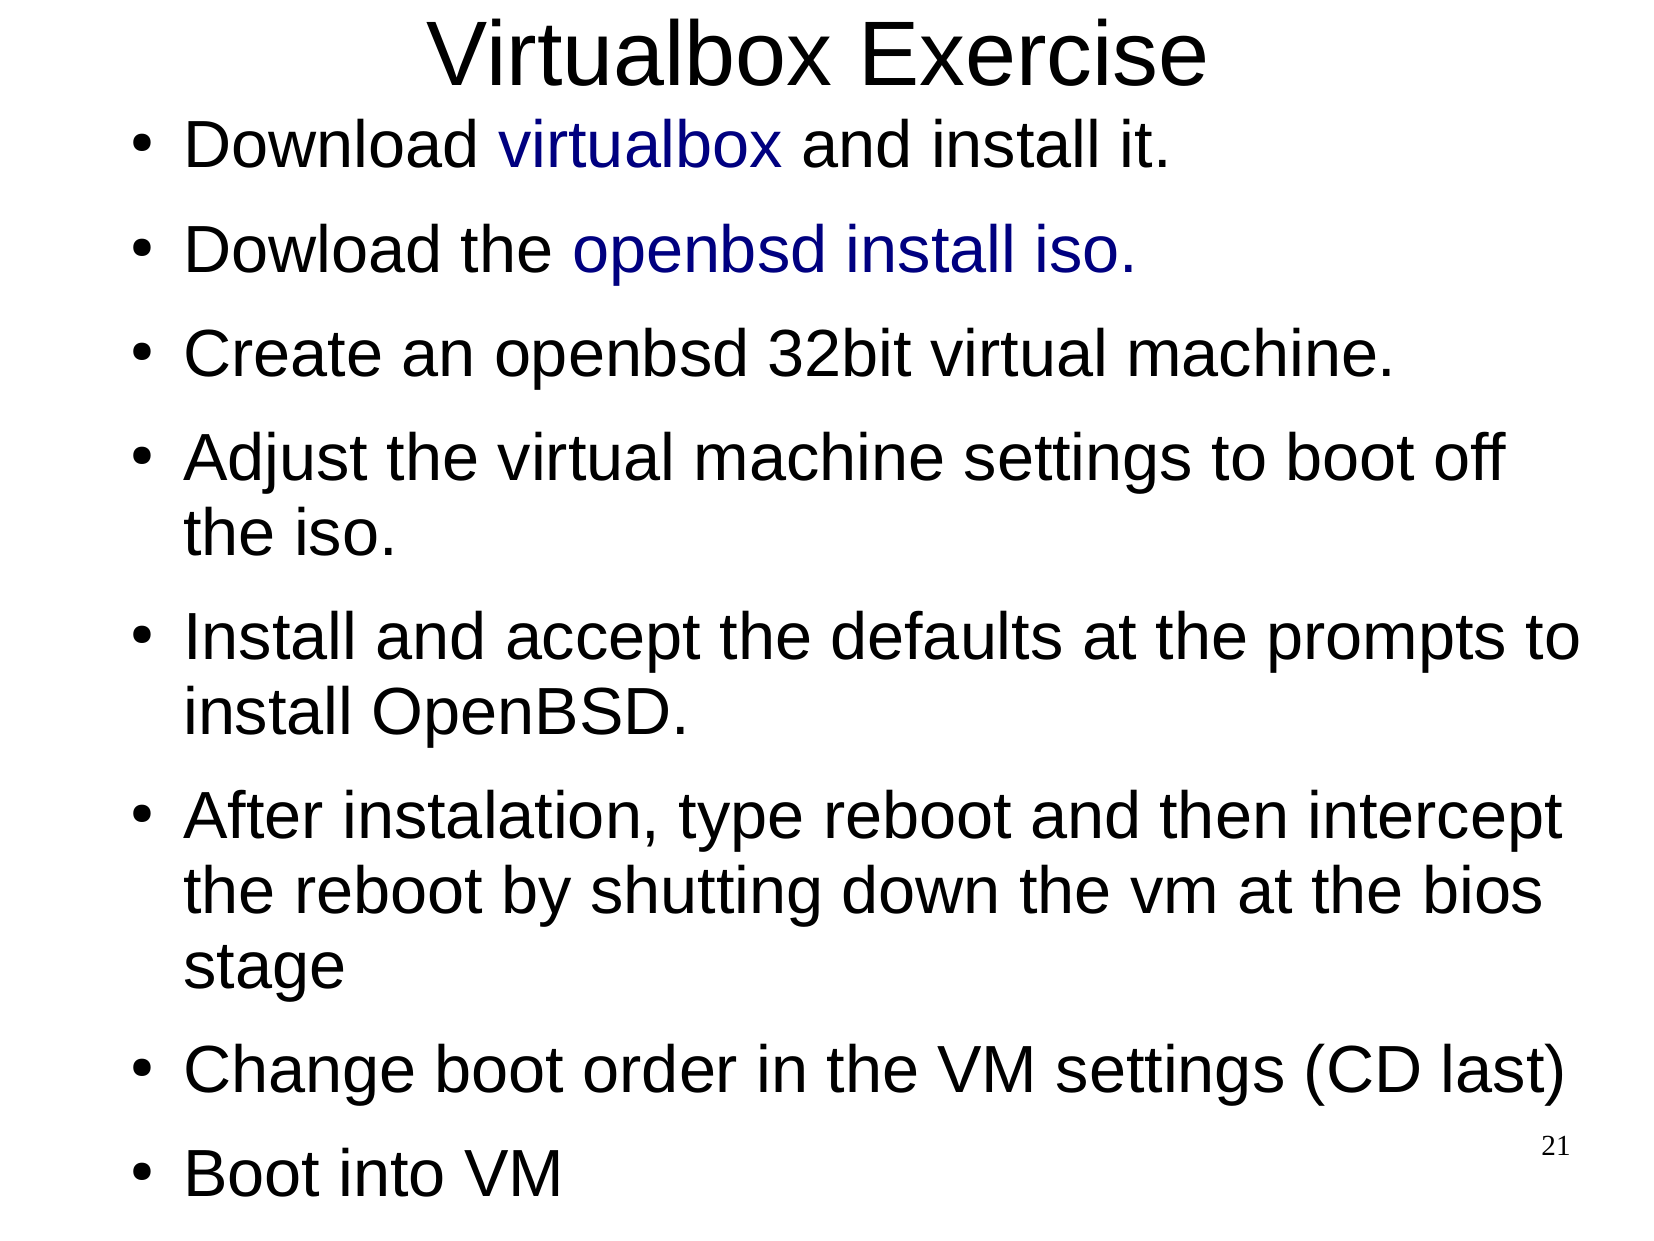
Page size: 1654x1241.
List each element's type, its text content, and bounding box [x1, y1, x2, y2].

title Virtualbox Exercise [75, 0, 1564, 151]
list Download virtualbox and install it. Dowload the openbsd install iso. Create an openbsd 32bit virtual machine. Adjust the virtual machine settings to boot off the iso. Install and accept the defaults at the prompts to install OpenBSD. After instalation, type reboot and then intercept the reboot by shutting down the vm at the bios stage Change boot order in the VM settings (CD last) Boot into VM [112, 107, 1601, 1241]
